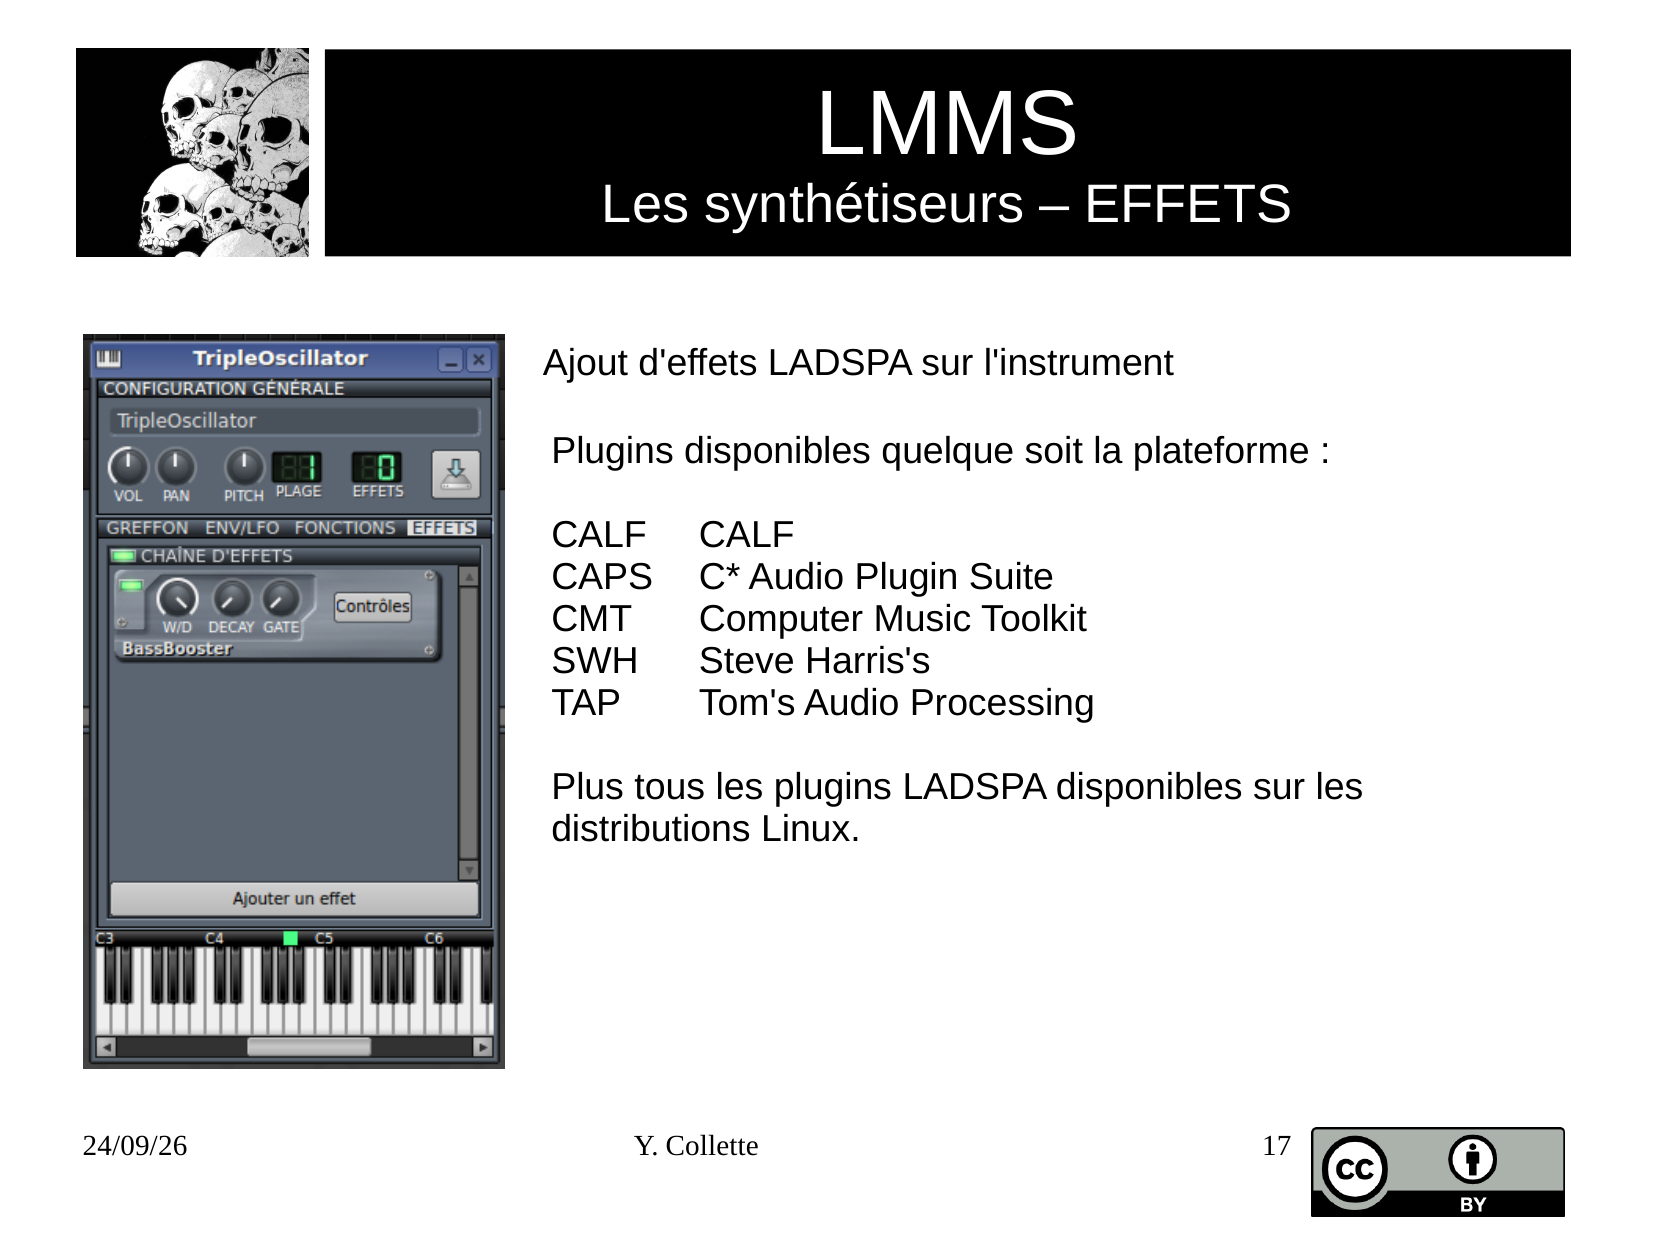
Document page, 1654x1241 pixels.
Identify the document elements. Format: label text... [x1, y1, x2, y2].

title LMMS Les synthétiseurs – EFFETS [324, 49, 1571, 257]
picture [83, 334, 505, 1069]
text_box Ajout d'effets LADSPA sur l'instrument [528, 333, 1211, 391]
picture [76, 48, 309, 257]
picture [1311, 1127, 1565, 1217]
text_box Plugins disponibles quelque soit la plateforme : CALF CALF CAPS C* Audio Plugin Suite CMT Computer Music Toolkit SWH Steve Harris's TAP Tom's Audio Processing Plus tous les plugins LADSPA disponibles sur les distributions Linux. [536, 421, 1527, 857]
